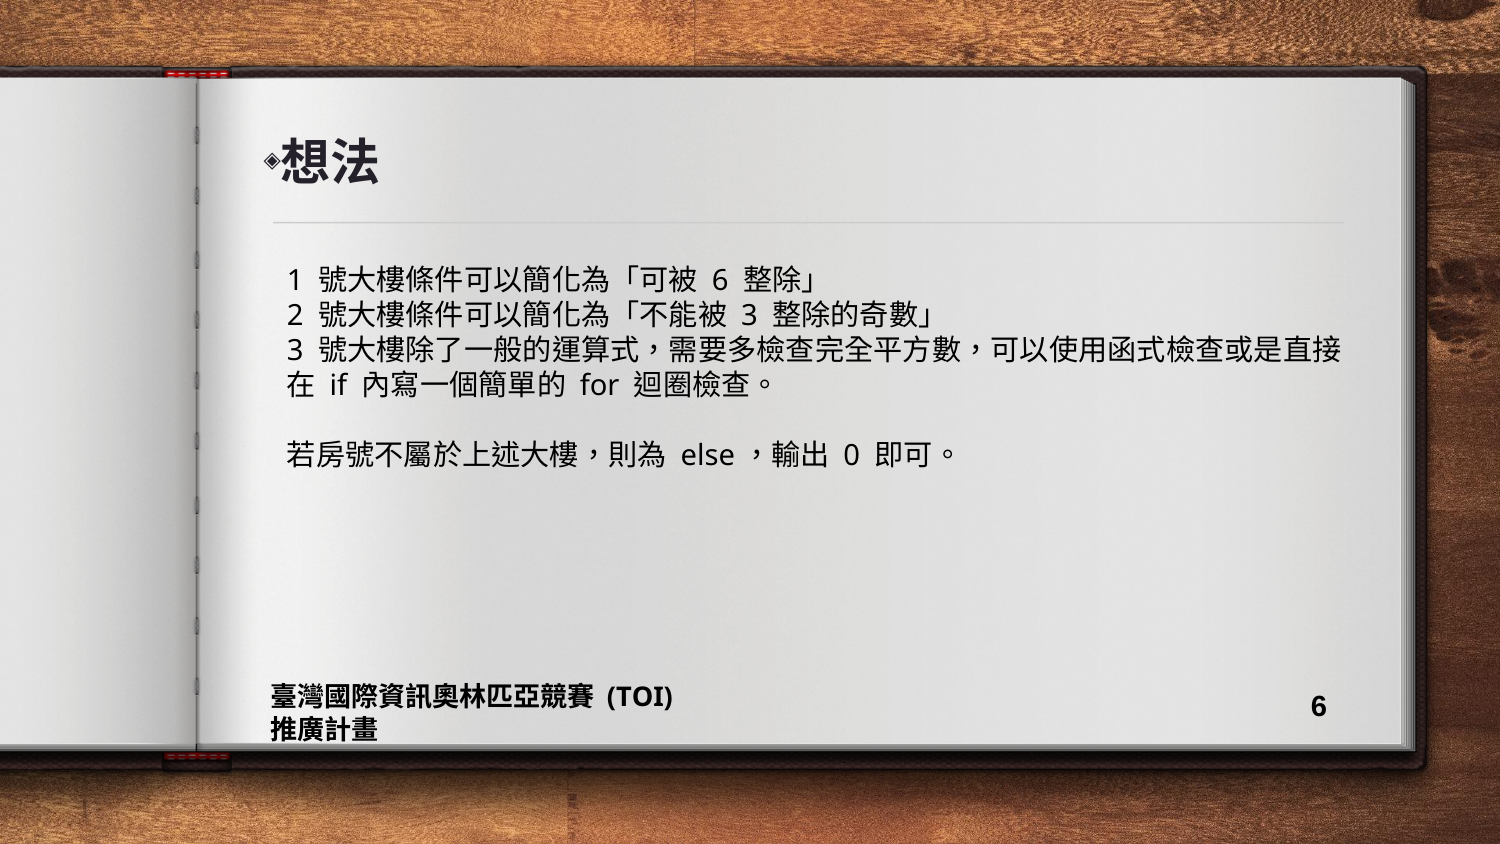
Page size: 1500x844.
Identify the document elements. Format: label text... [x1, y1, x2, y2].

text_box 6 [1295, 672, 1386, 737]
text_box 想法 [248, 115, 1190, 205]
text_box 1 號大樓條件可以簡化為「可被 6 整除」 2 號大樓條件可以簡化為「不能被 3 整除的奇數」 3 號大樓除了一般的運算式，需要多檢查完全平方數，可以使用函式檢查或是直接在 if 內寫一個簡單的 for 迴圈檢查。 若房號不屬於上述大樓，則為 else，輸出 0 即可。 [271, 253, 1369, 481]
